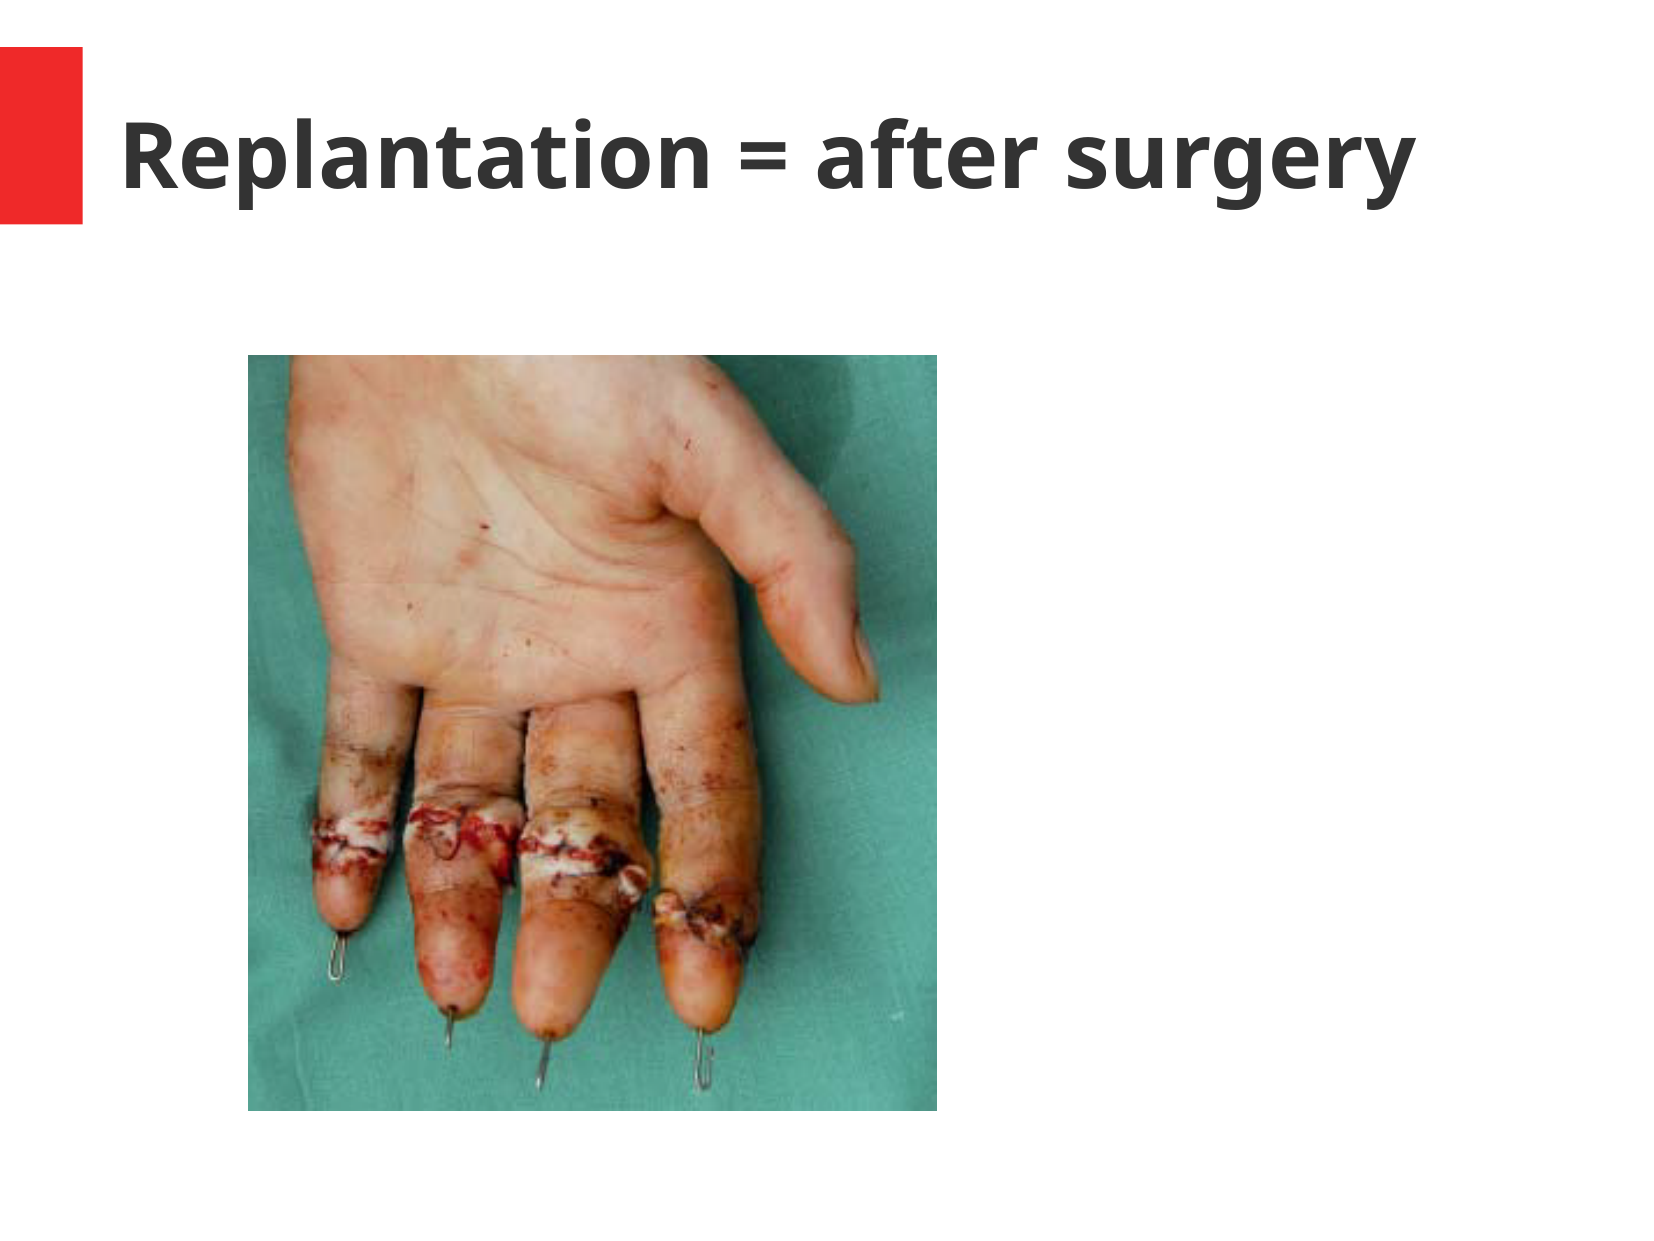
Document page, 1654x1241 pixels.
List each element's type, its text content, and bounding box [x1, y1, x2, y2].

title Replantation = after surgery [118, 49, 1571, 257]
picture [248, 355, 937, 1111]
